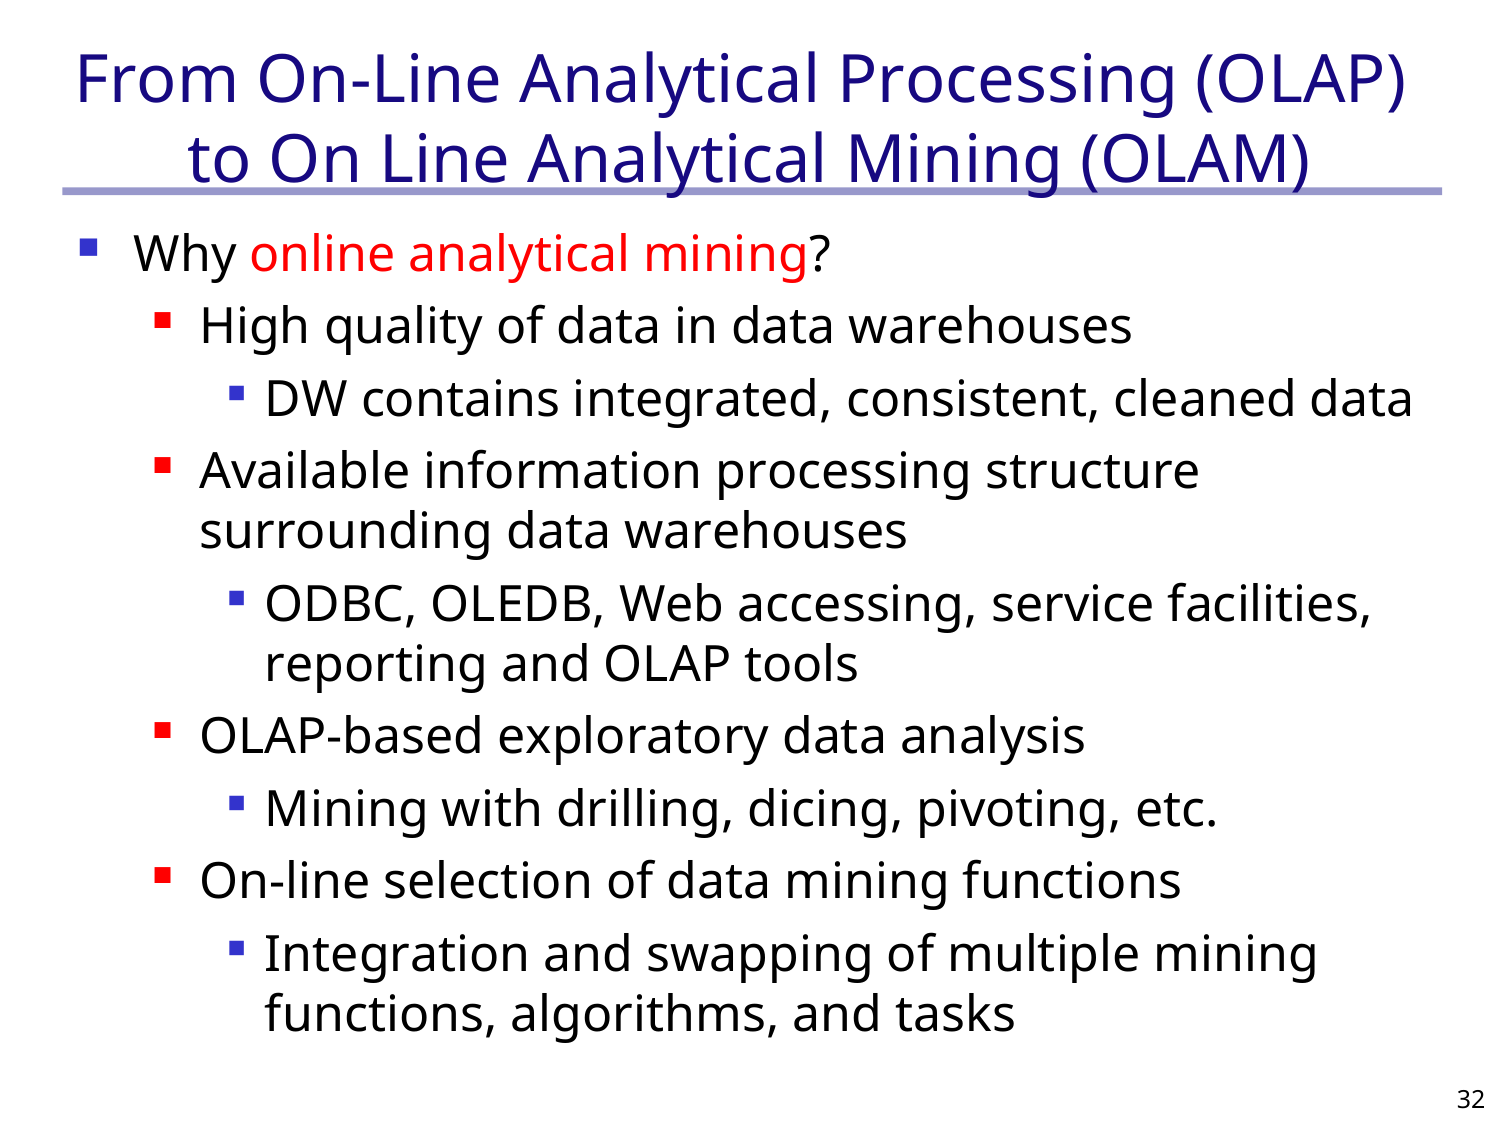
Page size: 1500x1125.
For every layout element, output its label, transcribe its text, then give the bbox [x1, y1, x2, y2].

list Why online analytical mining? High quality of data in data warehouses DW contains integrated, consistent, cleaned data Available information processing structure surrounding data warehouses ODBC, OLEDB, Web accessing, service facilities, reporting and OLAP tools OLAP-based exploratory data analysis Mining with drilling, dicing, pivoting, etc. On-line selection of data mining functions Integration and swapping of multiple mining functions, algorithms, and tasks [62, 213, 1438, 1109]
text_box <number> [1187, 1050, 1500, 1125]
title From On-Line Analytical Processing (OLAP) to On Line Analytical Mining (OLAM) [0, 28, 1500, 204]
